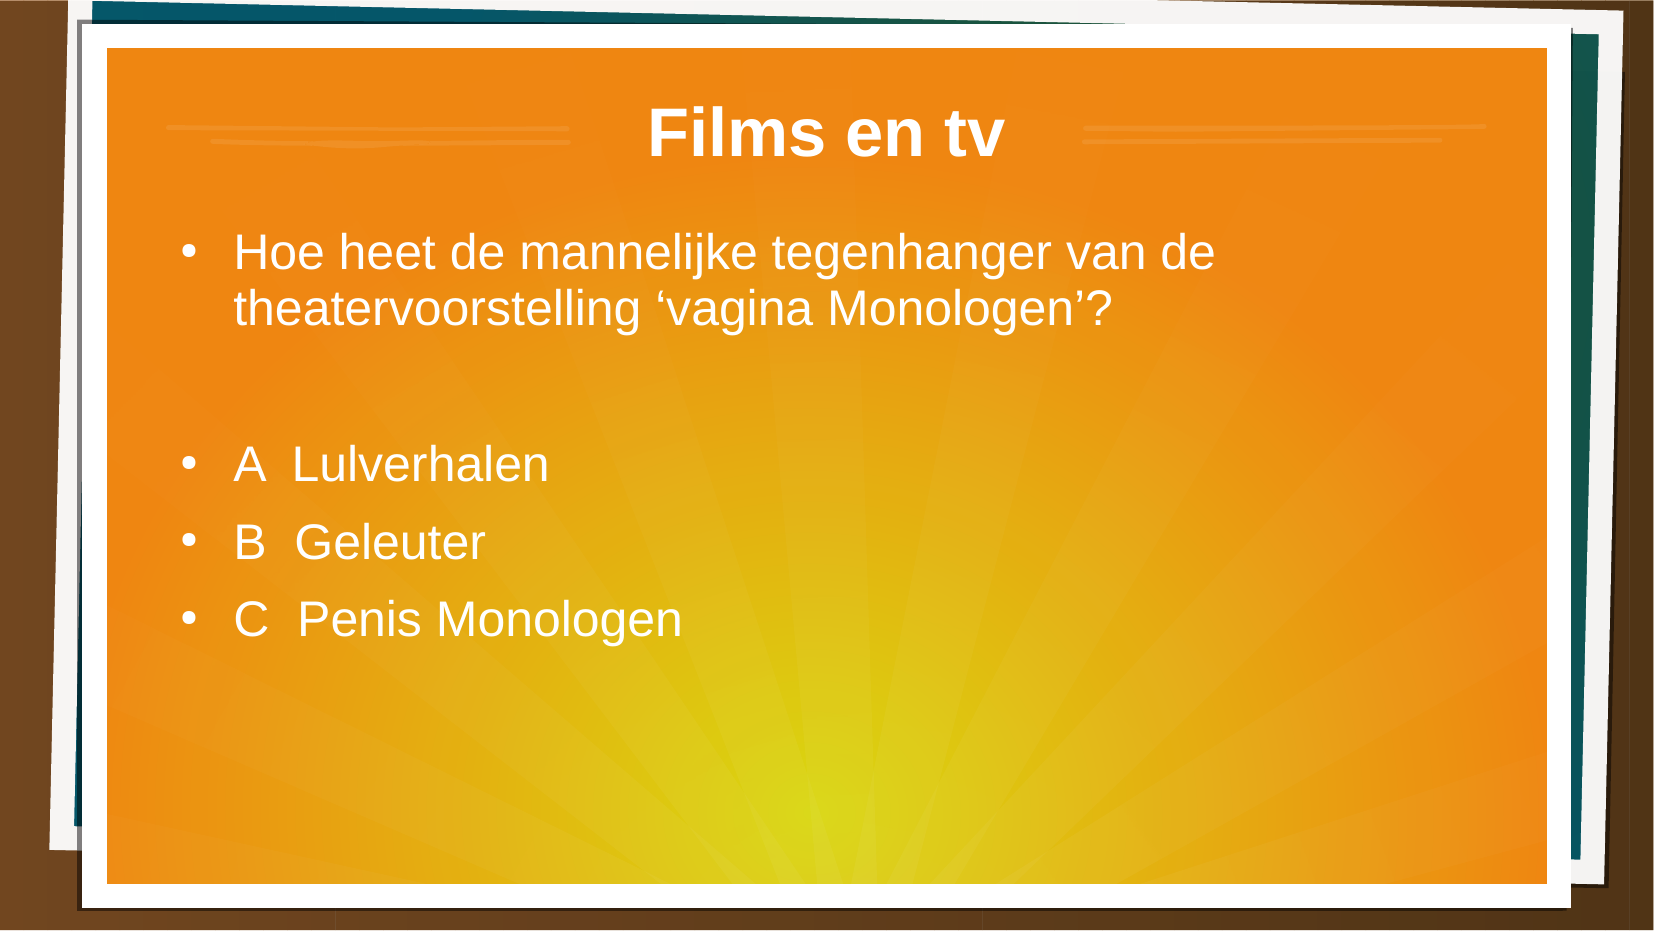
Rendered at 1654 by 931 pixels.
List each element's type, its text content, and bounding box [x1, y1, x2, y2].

title Films en tv [566, 59, 1087, 207]
list Hoe heet de mannelijke tegenhanger van de theatervoorstelling ‘vagina Monologen’? A Lulverhalen B Geleuter C Penis Monologen [162, 224, 1492, 815]
